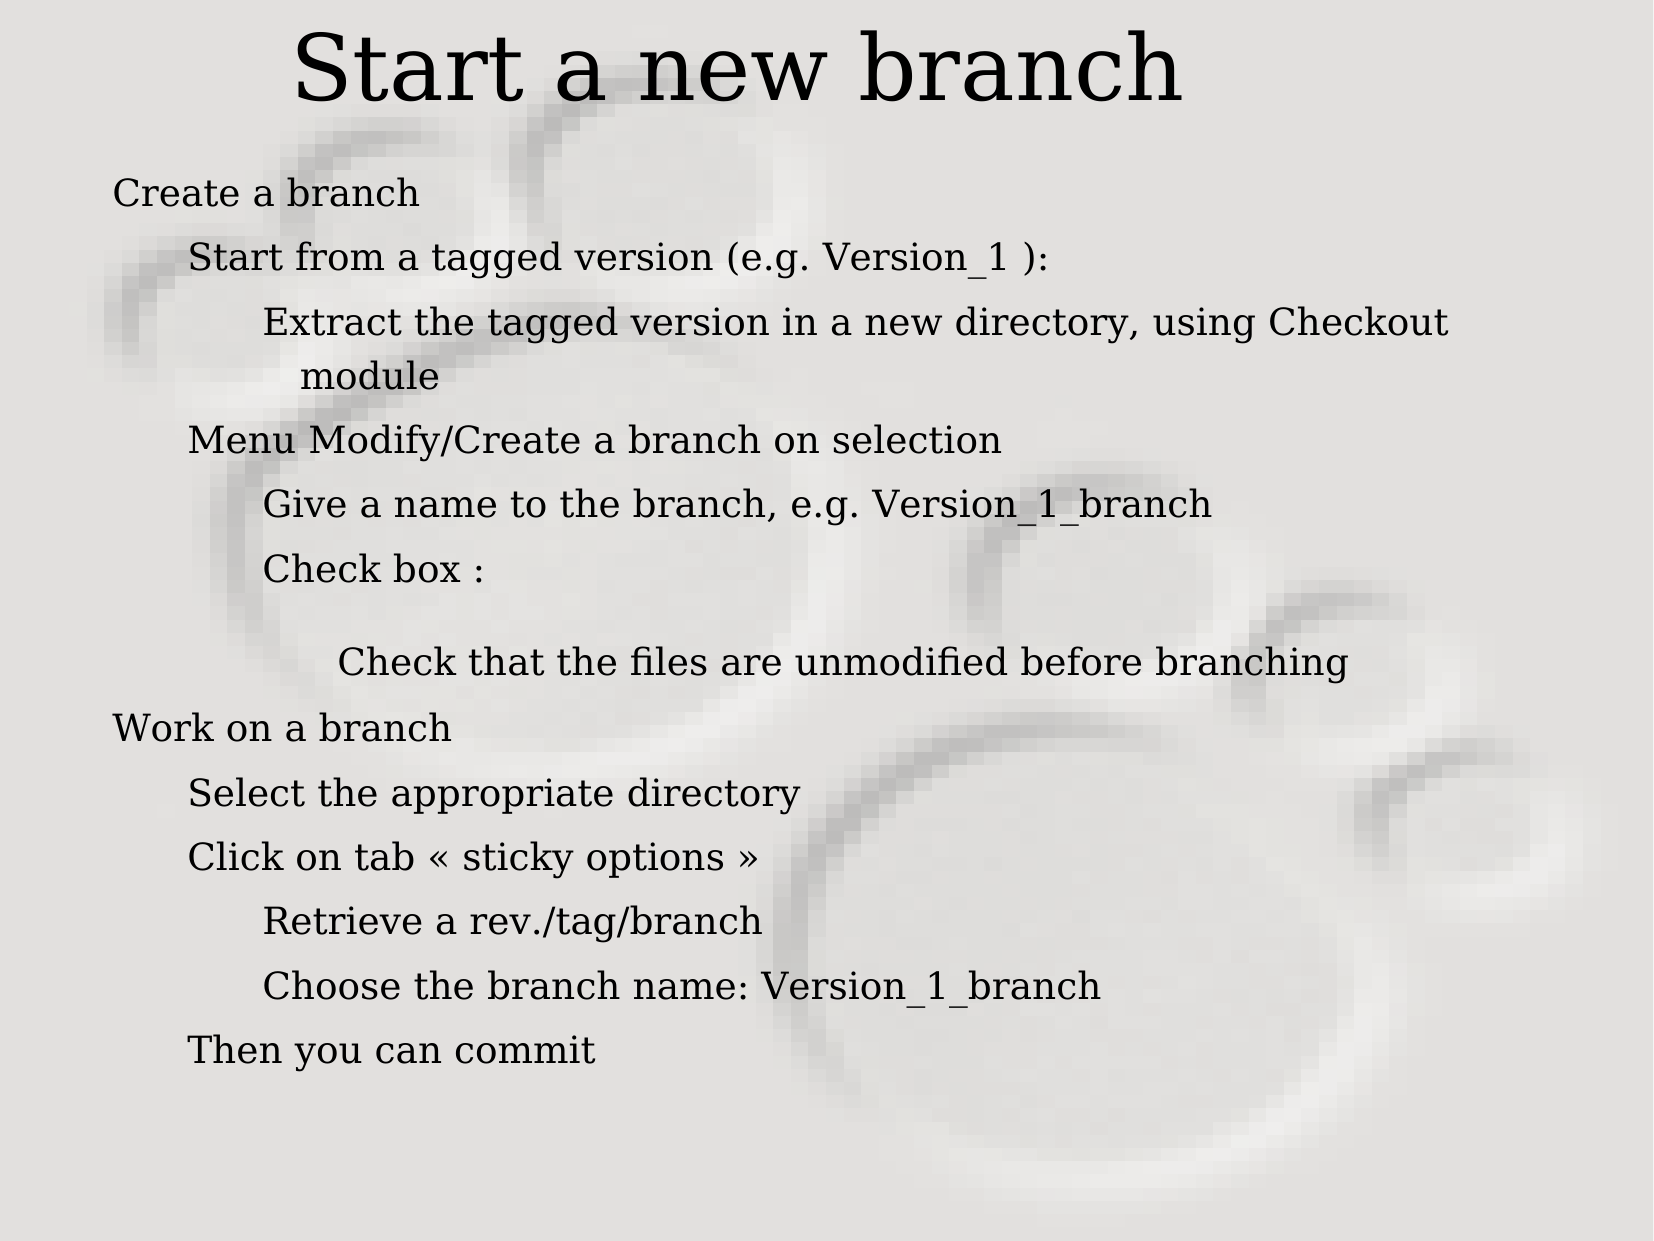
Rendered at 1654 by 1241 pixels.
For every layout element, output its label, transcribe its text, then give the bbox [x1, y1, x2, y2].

picture [0, 0, 1654, 1241]
title Start a new branch [275, 11, 1584, 135]
list Create a branch Start from a tagged version (e.g. Version_1 ): Extract the tagged version in a new directory, using Checkout module Menu Modify/Create a branch on selection Give a name to the branch, e.g. Version_1_branch Check box : Check that the files are unmodified before branching Work on a branch Select the appropriate directory Click on tab « sticky options » Retrieve a rev./tag/branch Choose the branch name: Version_1_branch Then you can commit [97, 153, 1577, 1205]
